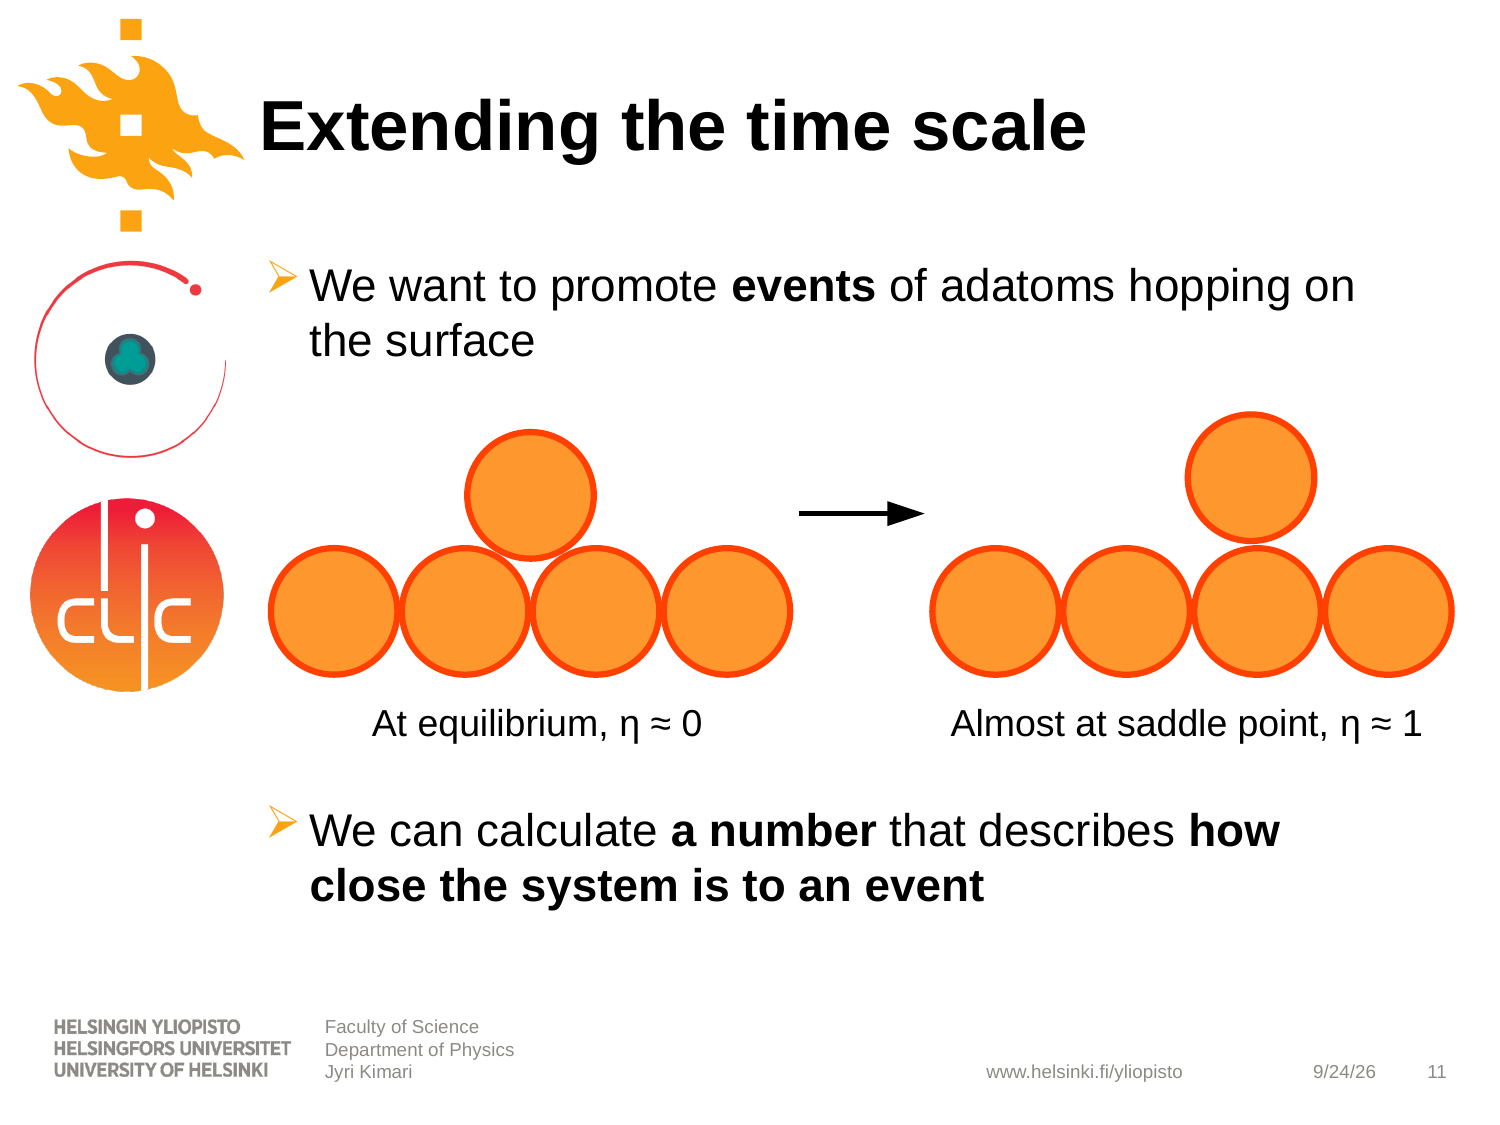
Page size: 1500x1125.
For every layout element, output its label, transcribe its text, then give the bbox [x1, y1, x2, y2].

title Extending the time scale [259, 30, 1464, 214]
text_box Almost at saddle point, η ≈ 1 [935, 694, 1438, 752]
text_box [1063, 548, 1190, 675]
slide_number <number> [1376, 1011, 1447, 1083]
picture [53, 1017, 292, 1079]
text_box [467, 432, 594, 559]
footer Faculty of Science Department of Physics Jyri Kimari [324, 1011, 750, 1083]
text_box [932, 548, 1059, 675]
text_box At equilibrium, η ≈ 0 [357, 694, 718, 752]
text_box [532, 548, 660, 675]
picture [0, 255, 265, 740]
text_box [1325, 548, 1452, 675]
text_box [663, 548, 791, 675]
text_box [1187, 414, 1315, 542]
text_box [270, 548, 398, 675]
text_box [1194, 548, 1321, 675]
list We want to promote events of adatoms hopping on the surface We can calculate a number that describes how close the system is to an event [265, 255, 1375, 988]
slide_number 9/22/22 [1230, 1011, 1376, 1083]
text_box [401, 548, 529, 675]
